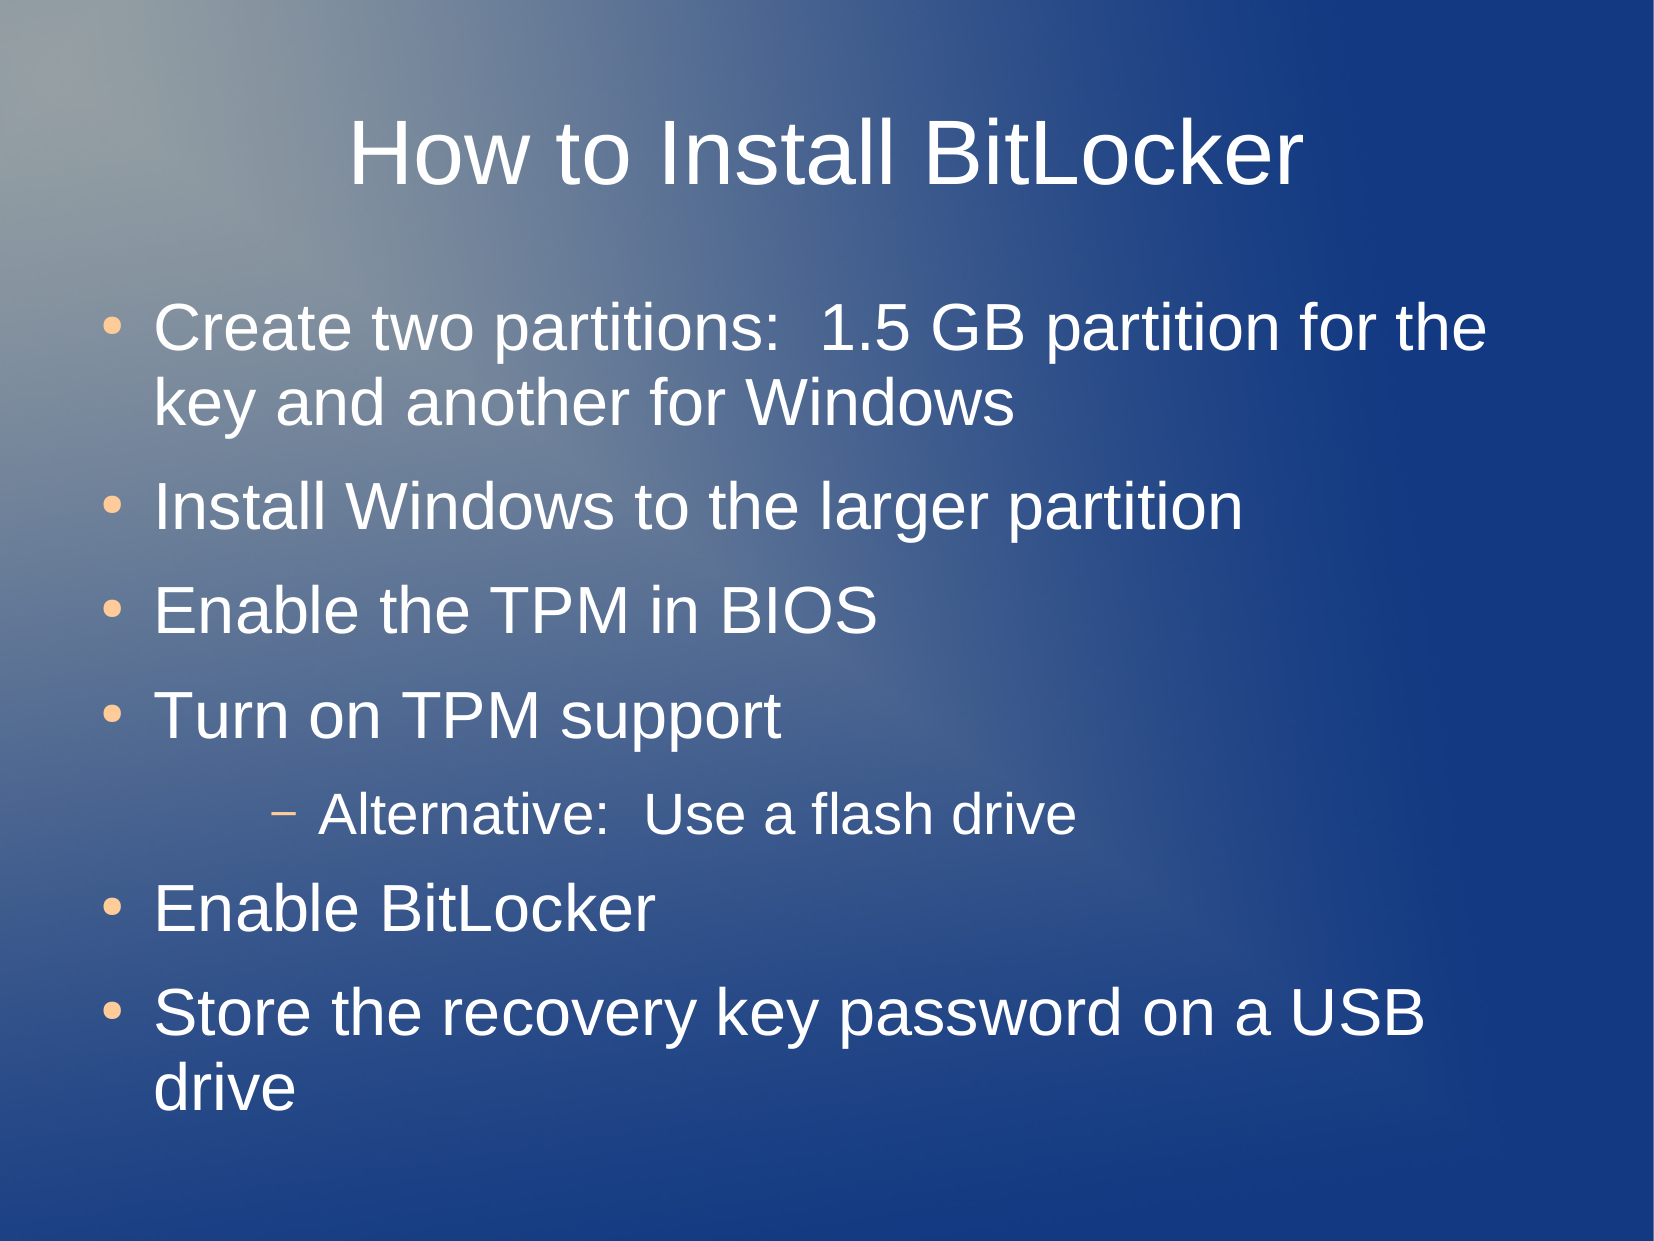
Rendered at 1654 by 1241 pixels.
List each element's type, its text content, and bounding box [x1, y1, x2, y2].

list Create two partitions: 1.5 GB partition for the key and another for Windows Install Windows to the larger partition Enable the TPM in BIOS Turn on TPM support Alternative: Use a flash drive Enable BitLocker Store the recovery key password on a USB drive [82, 290, 1571, 1125]
title How to Install BitLocker [82, 49, 1571, 257]
picture [0, 0, 1654, 1241]
